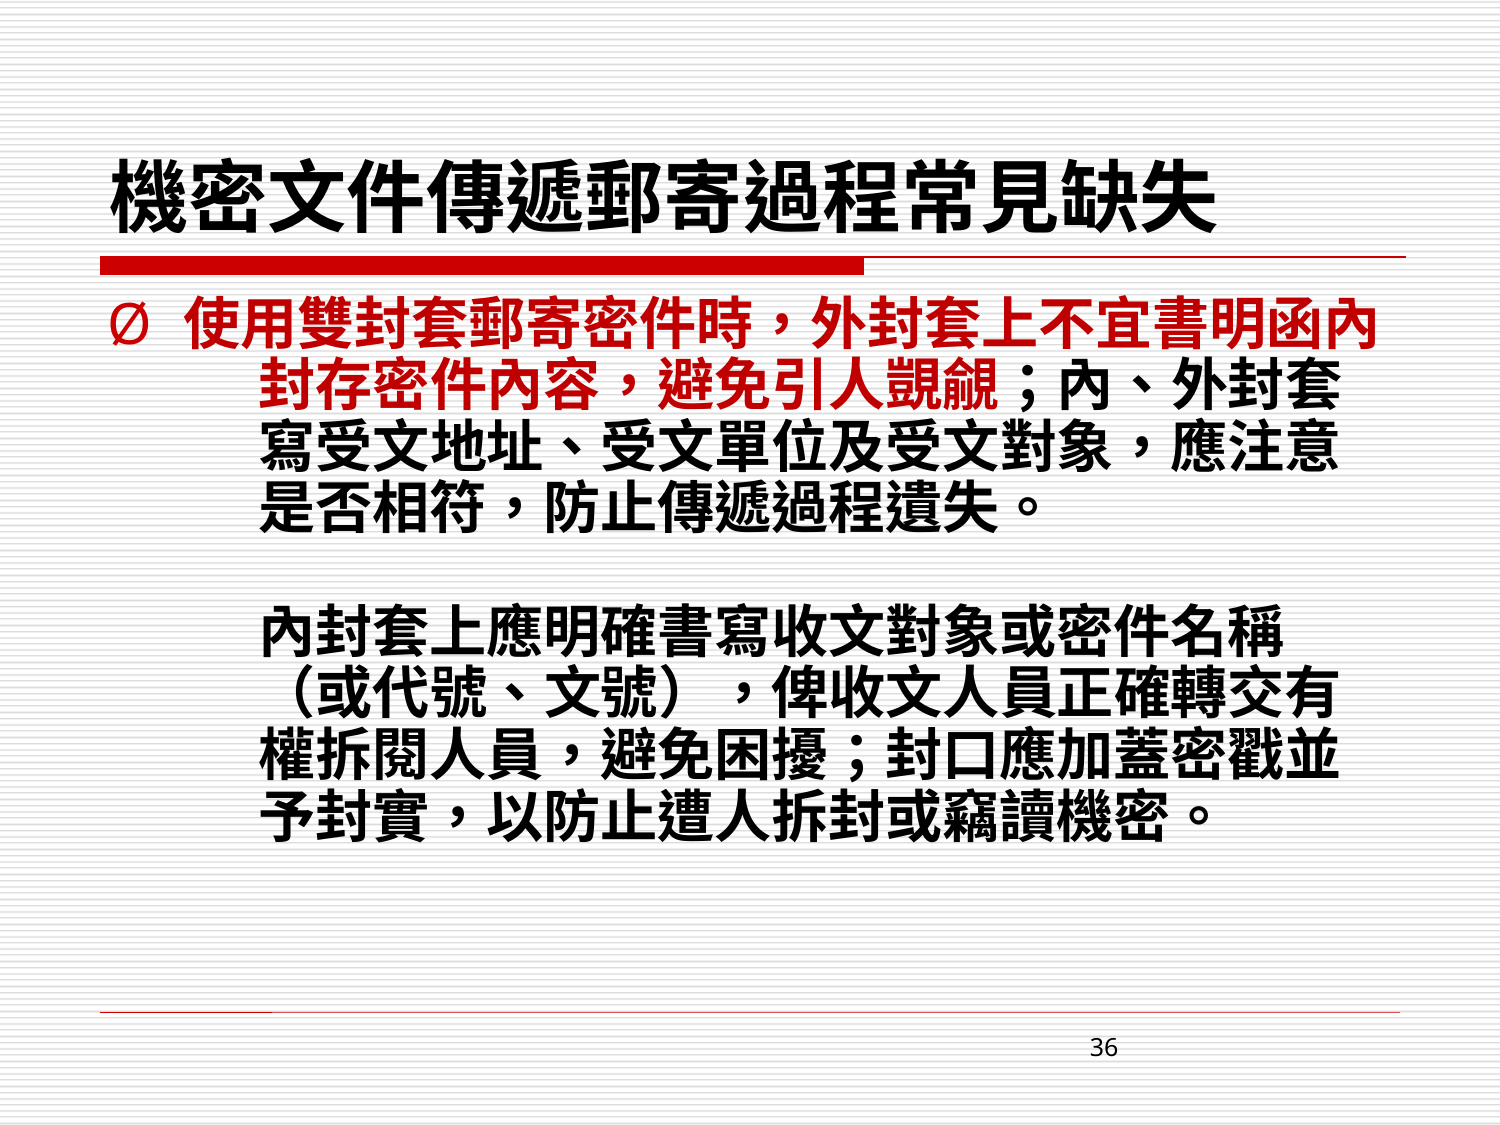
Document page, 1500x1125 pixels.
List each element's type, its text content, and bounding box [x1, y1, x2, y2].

list 使用雙封套郵寄密件時，外封套上不宜書明函內封存密件內容，避免引人覬覦；內、外封套寫受文地址、受文單位及受文對象，應注意是否相符，防止傳遞過程遺失。 內封套上應明確書寫收文對象或密件名稱（或代號、文號），俾收文人員正確轉交有權拆閱人員，避免困擾；封口應加蓋密戳並予封實，以防止遭人拆封或竊讀機密。 [92, 287, 1406, 988]
text_box [1074, 1024, 1400, 1103]
title 機密文件傳遞郵寄過程常見缺失 [94, 50, 1407, 250]
